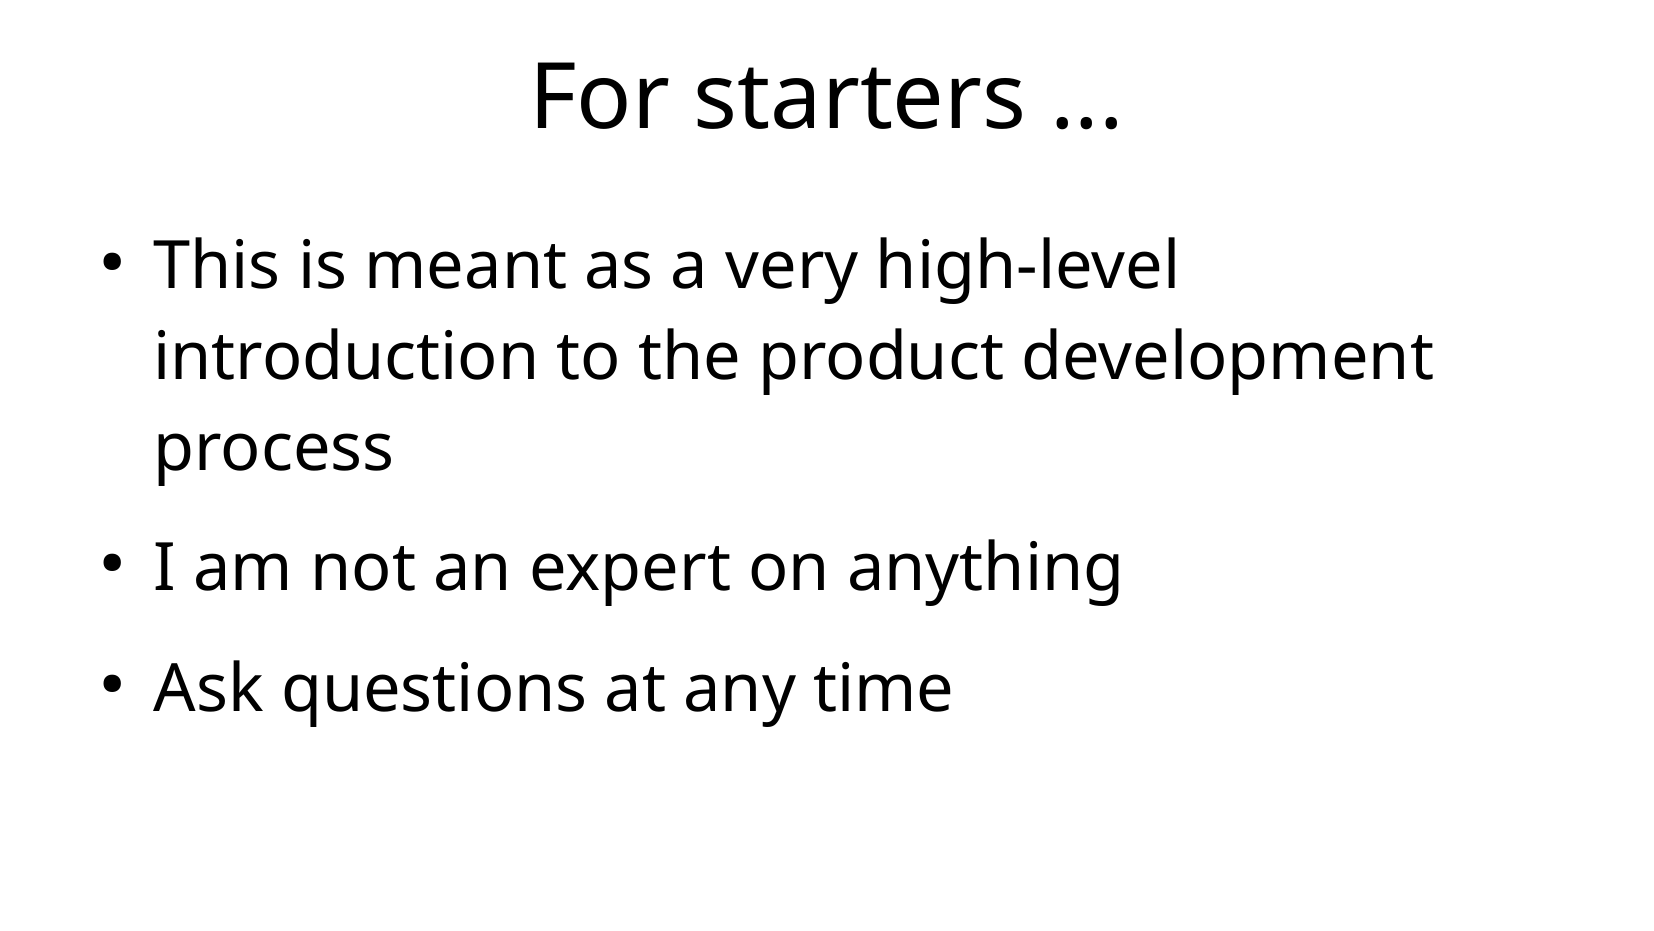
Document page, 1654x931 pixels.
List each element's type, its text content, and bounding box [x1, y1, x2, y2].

list This is meant as a very high-level introduction to the product development process I am not an expert on anything Ask questions at any time [82, 217, 1571, 841]
title For starters ... [82, 15, 1571, 171]
